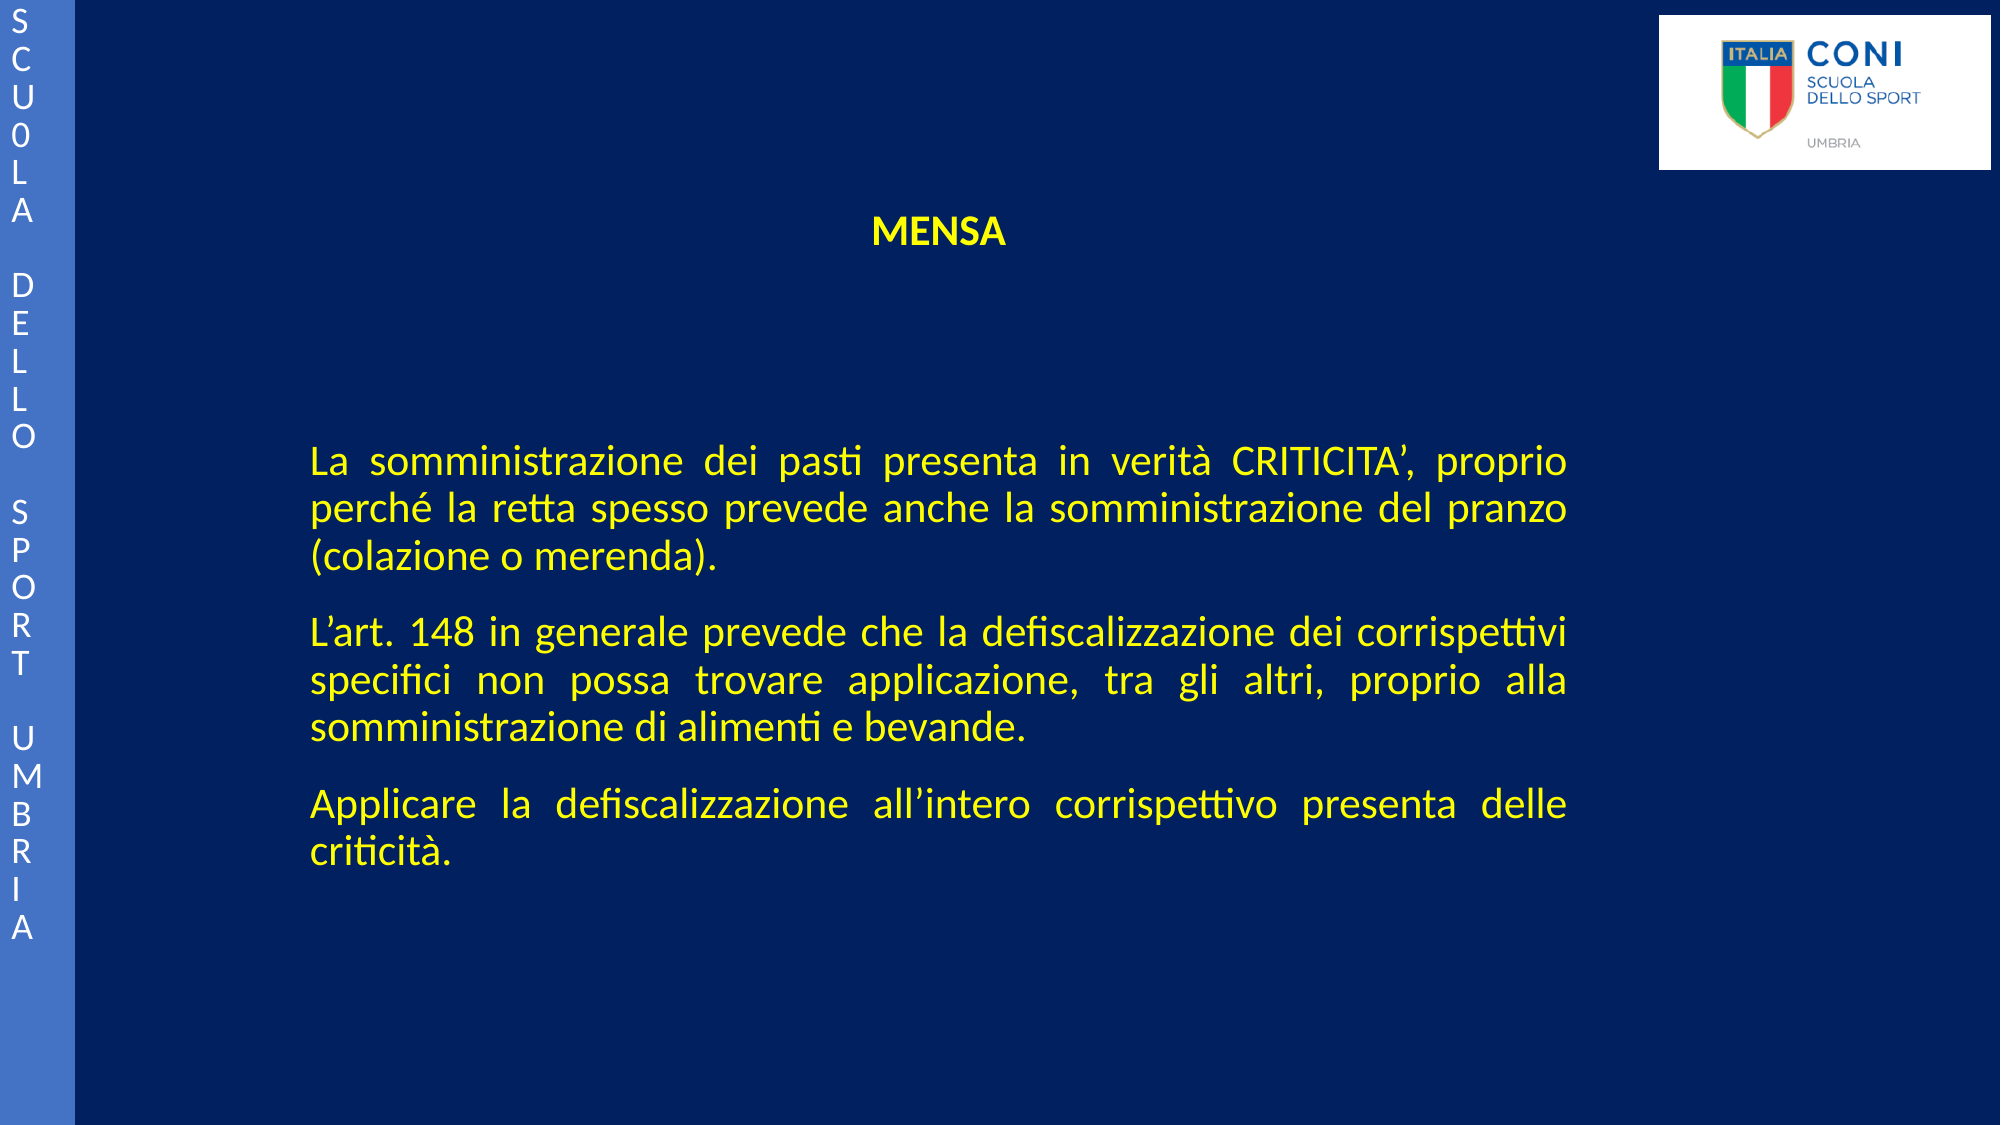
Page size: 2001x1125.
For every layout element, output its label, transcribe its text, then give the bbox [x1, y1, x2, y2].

table_header S C U 0 L A D E L L O S P O R T U M B R I A [0, 0, 75, 1125]
list MENSA La somministrazione dei pasti presenta in verità CRITICITA’, proprio perché la retta spesso prevede anche la somministrazione del pranzo (colazione o merenda). L’art. 148 in generale prevede che la defiscalizzazione dei corrispettivi specifici non possa trovare applicazione, tra gli altri, proprio alla somministrazione di alimenti e bevande. Applicare la defiscalizzazione all’intero corrispettivo presenta delle criticità. [295, 118, 1583, 1011]
picture [1659, 15, 1991, 170]
